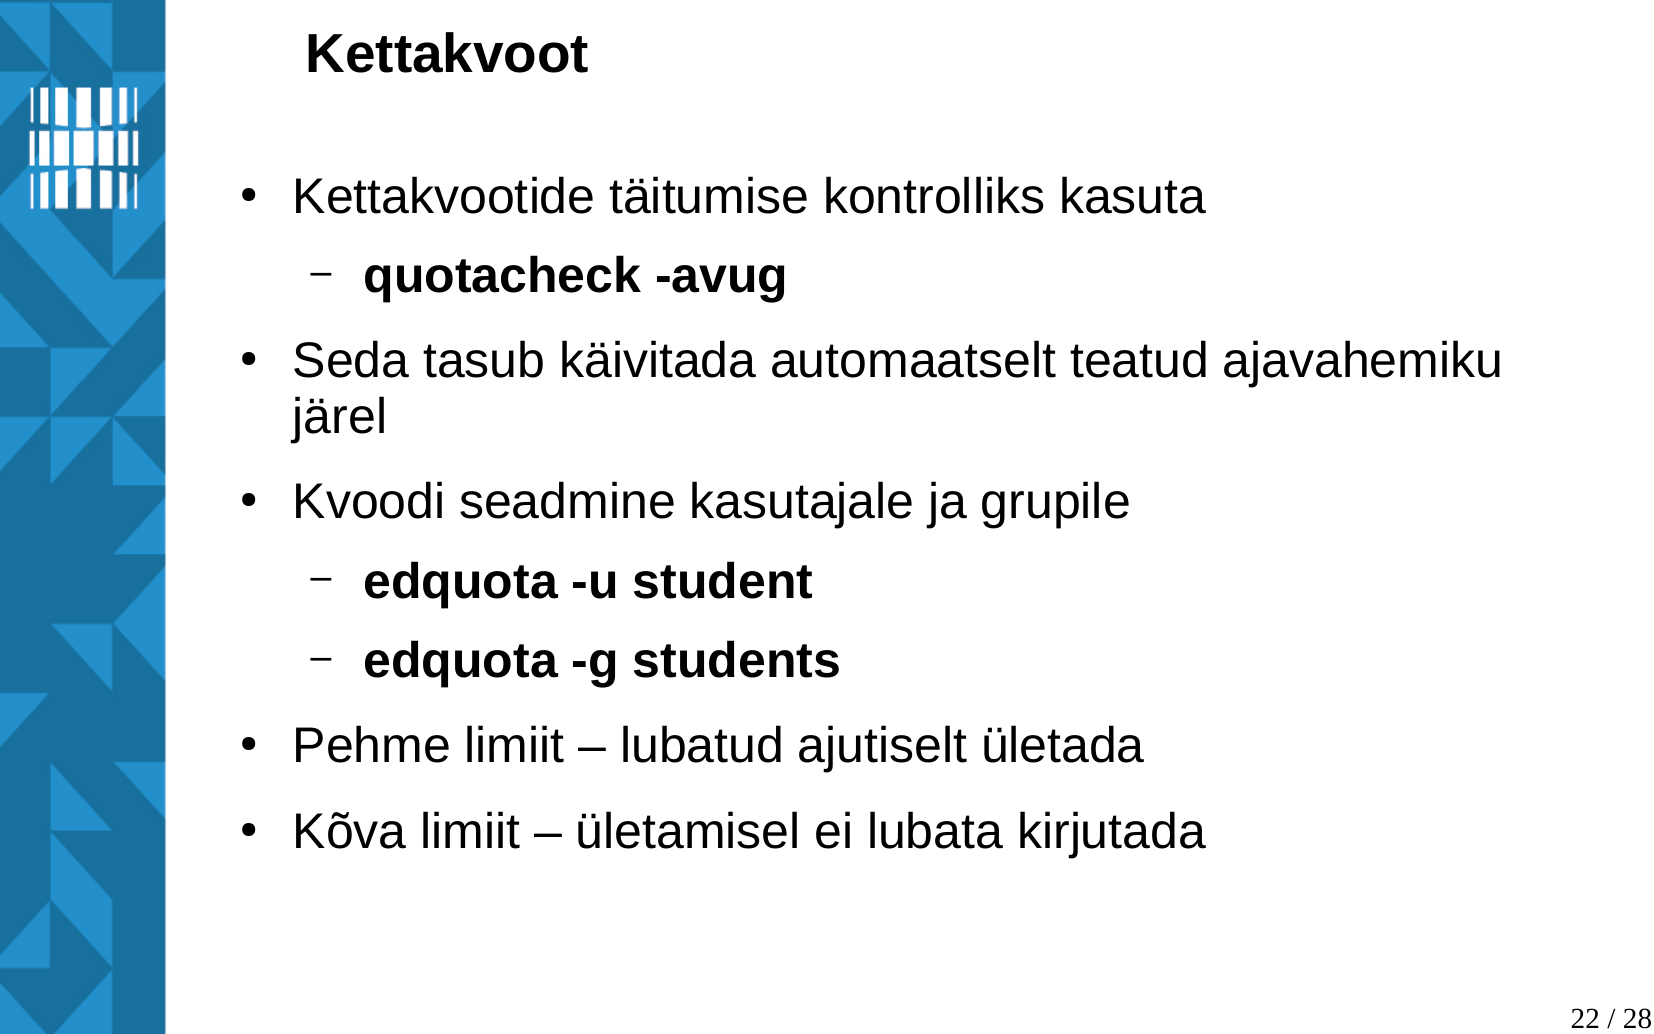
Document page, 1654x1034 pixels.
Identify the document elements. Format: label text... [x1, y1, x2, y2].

title Kettakvoot [305, 11, 1625, 95]
list Kettakvootide täitumise kontrolliks kasuta quotacheck -avug Seda tasub käivitada automaatselt teatud ajavahemiku järel Kvoodi seadmine kasutajale ja grupile edquota -u student edquota -g students Pehme limiit – lubatud ajutiselt ületada Kõva limiit – ületamisel ei lubata kirjutada [222, 168, 1591, 886]
